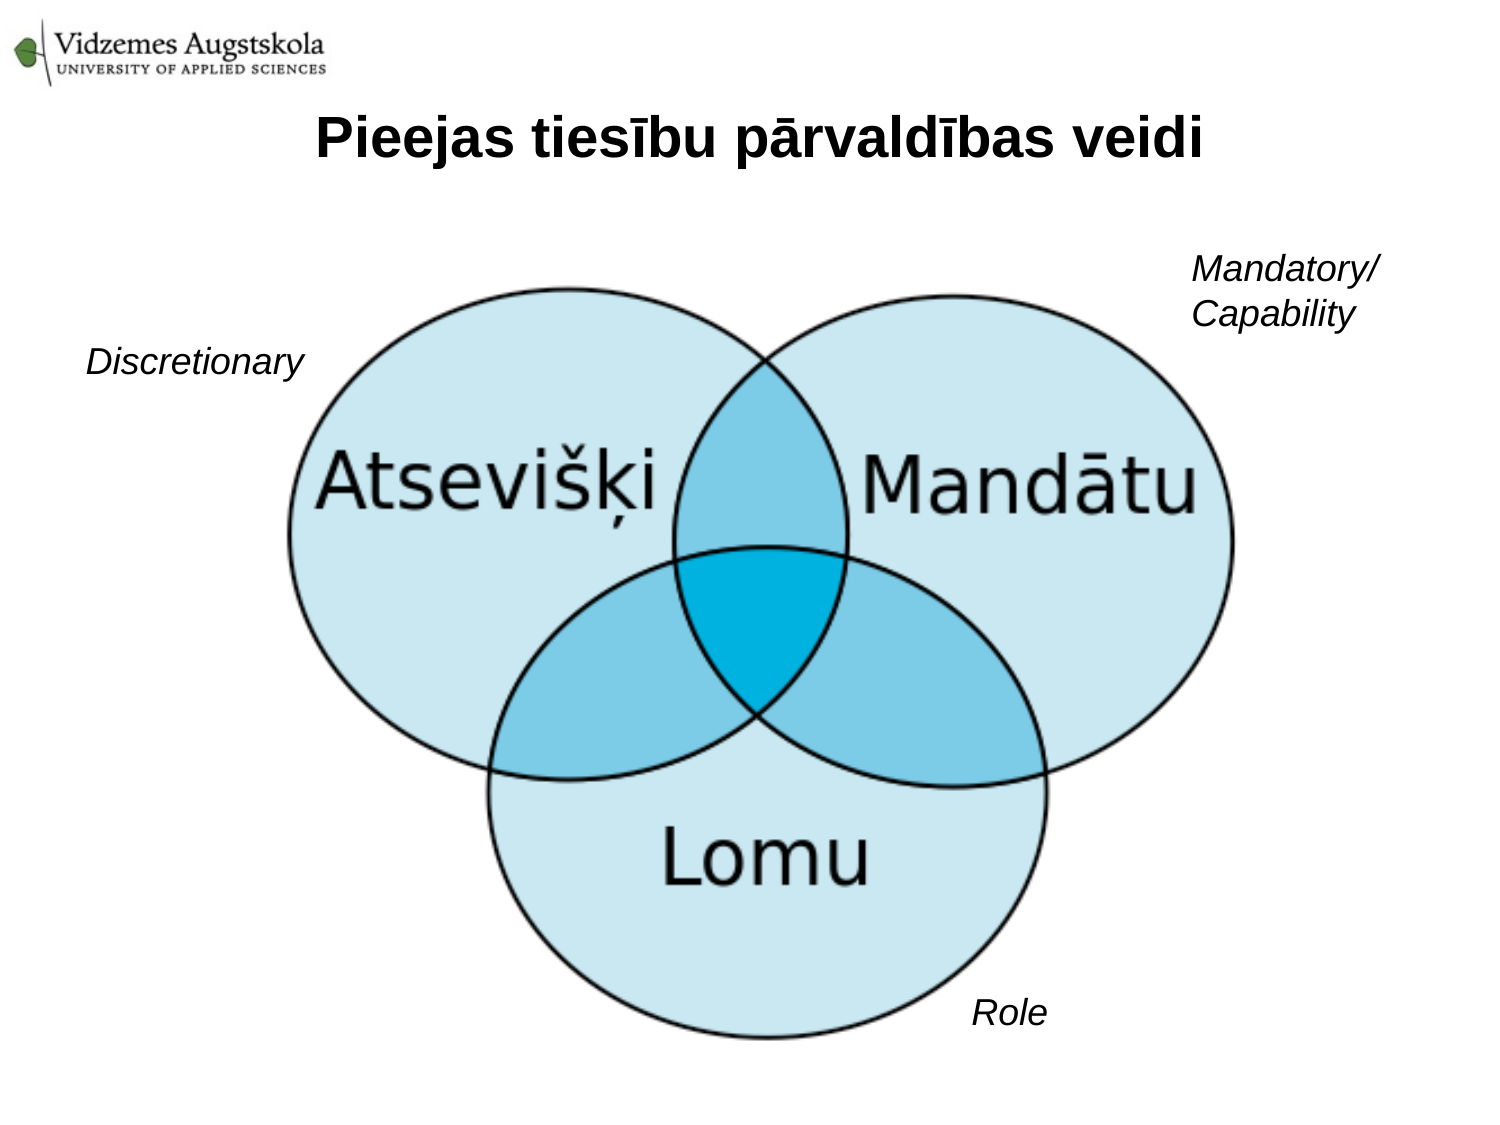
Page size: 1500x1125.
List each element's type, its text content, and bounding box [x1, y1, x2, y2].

text_box Role [956, 980, 1064, 1041]
title Pieejas tiesību pārvaldības veidi [75, 106, 1426, 172]
picture [5, 2, 334, 102]
text_box Mandatory/ Capability [1176, 236, 1394, 341]
text_box Discretionary [70, 329, 319, 390]
picture [200, 203, 1323, 1095]
